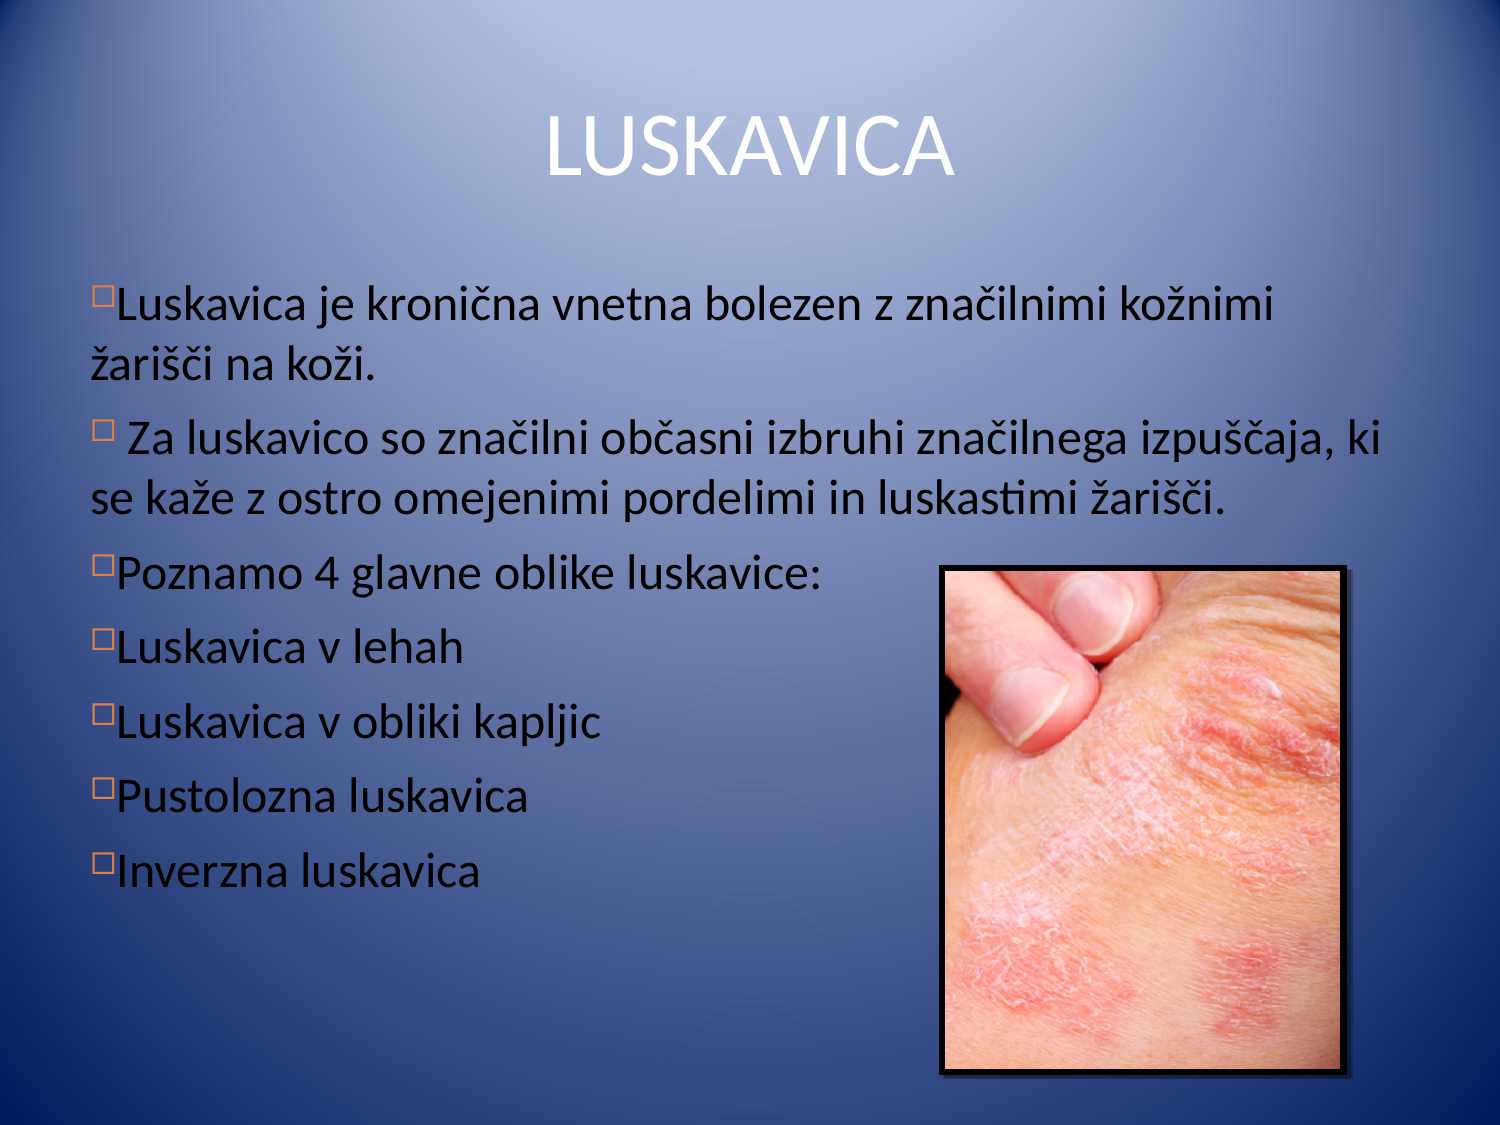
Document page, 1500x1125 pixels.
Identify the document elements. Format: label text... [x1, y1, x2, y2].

title LUSKAVICA [75, 45, 1425, 233]
list Luskavica je kronična vnetna bolezen z značilnimi kožnimi žarišči na koži. Za luskavico so značilni občasni izbruhi značilnega izpuščaja, ki se kaže z ostro omejenimi pordelimi in luskastimi žarišči. Poznamo 4 glavne oblike luskavice: Luskavica v lehah Luskavica v obliki kapljic Pustolozna luskavica Inverzna luskavica [75, 262, 1425, 1005]
picture [0, 0, 1500, 1125]
